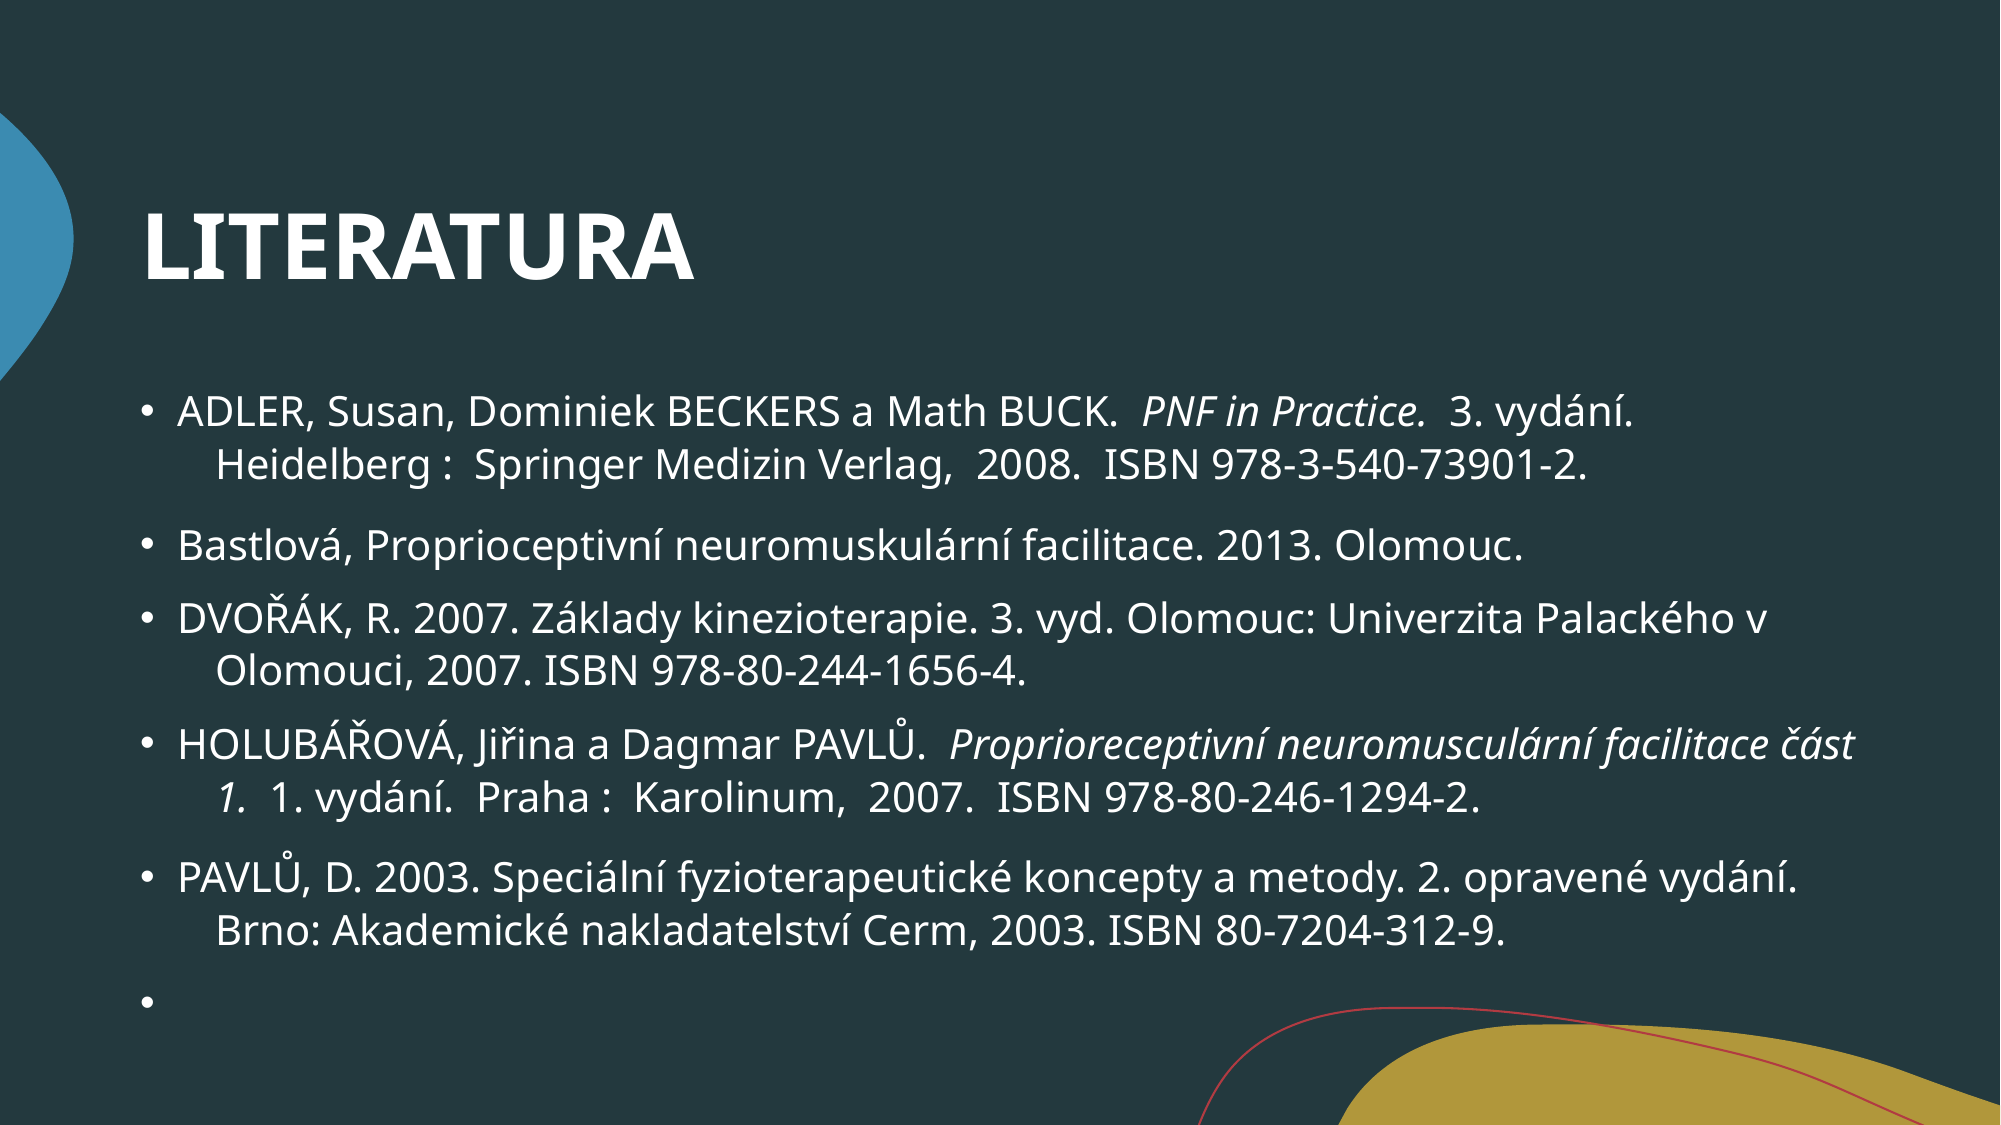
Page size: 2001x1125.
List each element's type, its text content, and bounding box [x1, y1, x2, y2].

list ADLER, Susan, Dominiek BECKERS a Math BUCK. PNF in Practice. 3. vydání. Heidelberg : Springer Medizin Verlag, 2008. ISBN 978-3-540-73901-2. Bastlová, Proprioceptivní neuromuskulární facilitace. 2013. Olomouc. DVOŘÁK, R. 2007. Základy kinezioterapie. 3. vyd. Olomouc: Univerzita Palackého v Olomouci, 2007. ISBN 978-80-244-1656-4. HOLUBÁŘOVÁ, Jiřina a Dagmar PAVLŮ. Proprioreceptivní neuromusculární facilitace část 1. 1. vydání. Praha : Karolinum, 2007. ISBN 978-80-246-1294-2. PAVLŮ, D. 2003. Speciální fyzioterapeutické koncepty a metody. 2. opravené vydání. Brno: Akademické nakladatelství Cerm, 2003. ISBN 80-7204-312-9. [125, 375, 1876, 964]
title LITERATURA [125, 125, 1876, 375]
